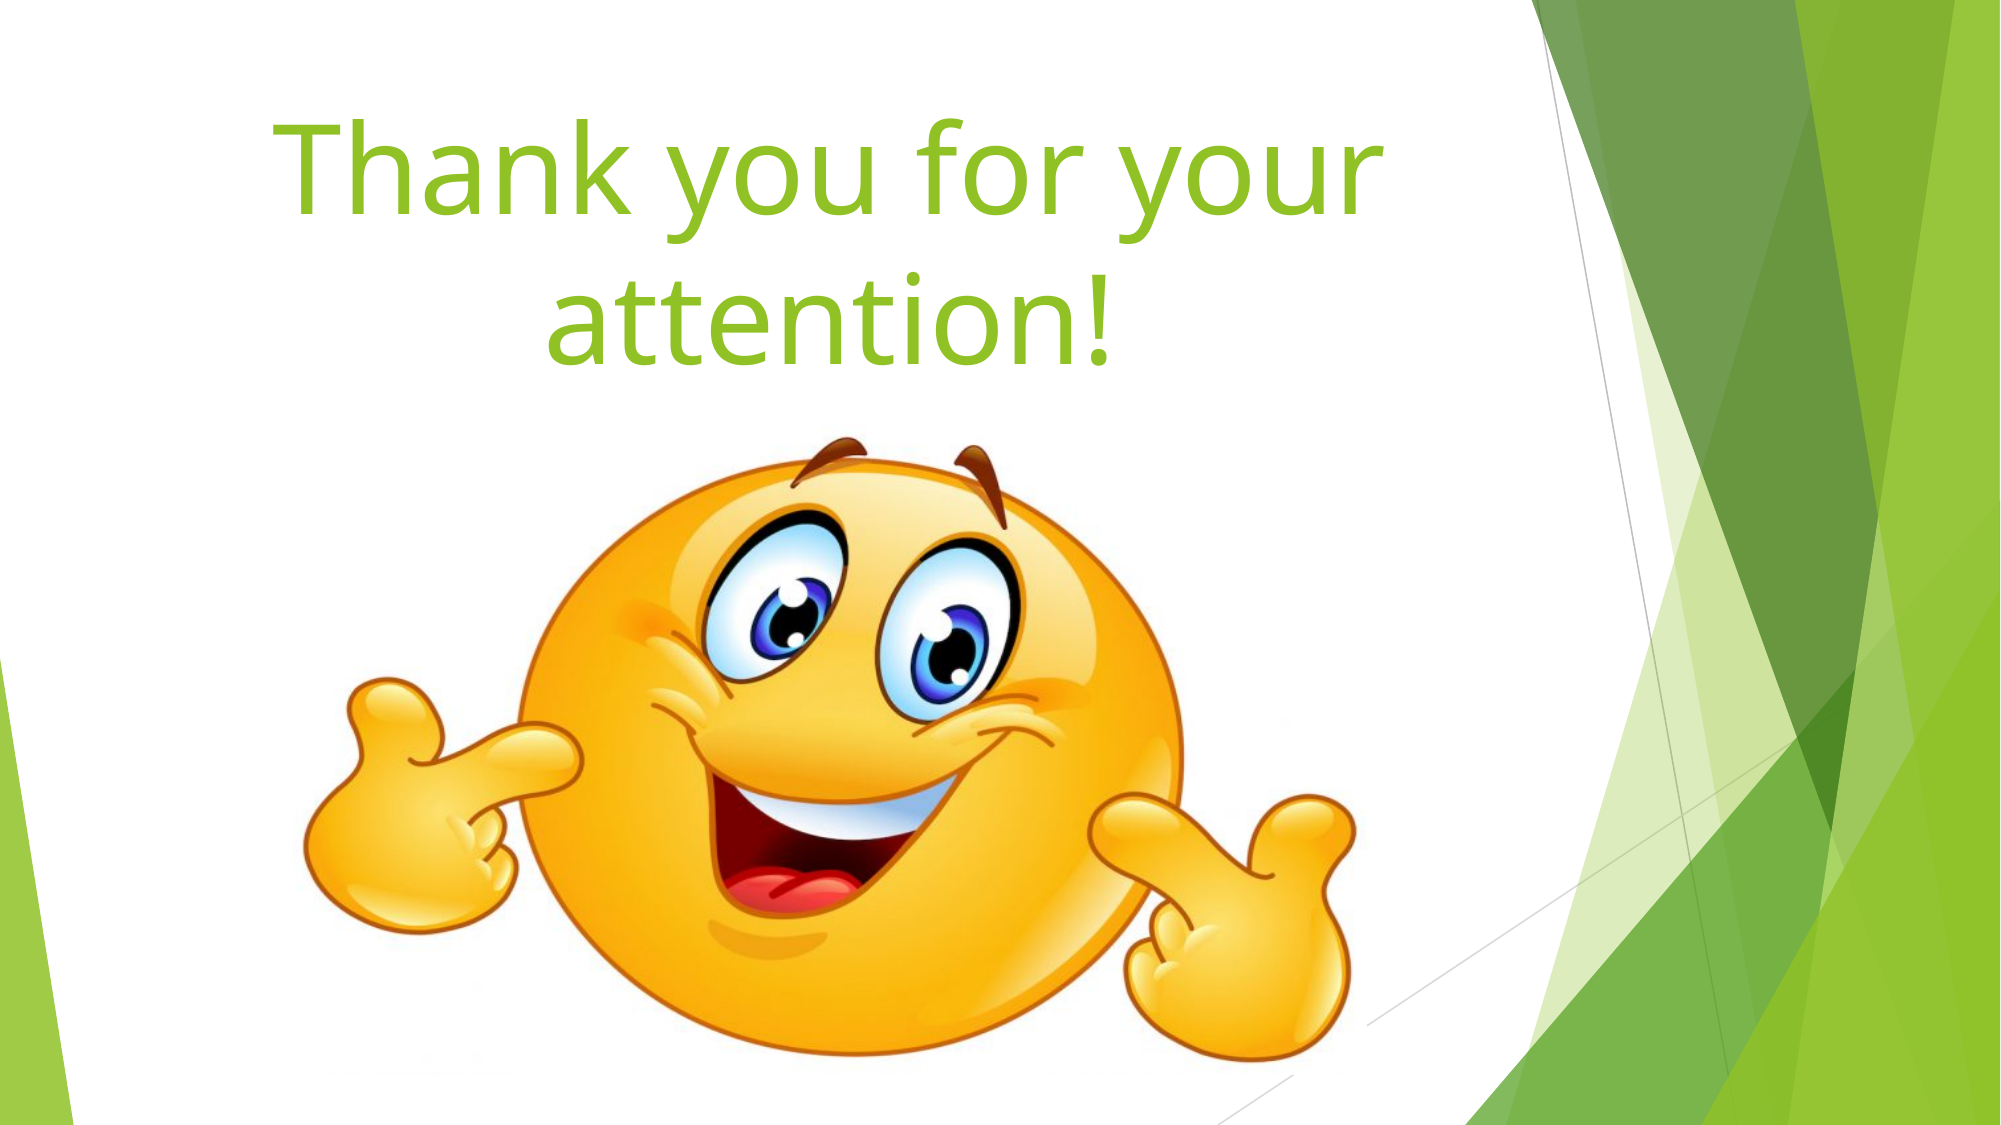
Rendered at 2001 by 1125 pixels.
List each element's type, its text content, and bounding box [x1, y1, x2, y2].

picture [293, 425, 1367, 1075]
title Thank you for your attention! [124, 81, 1536, 299]
